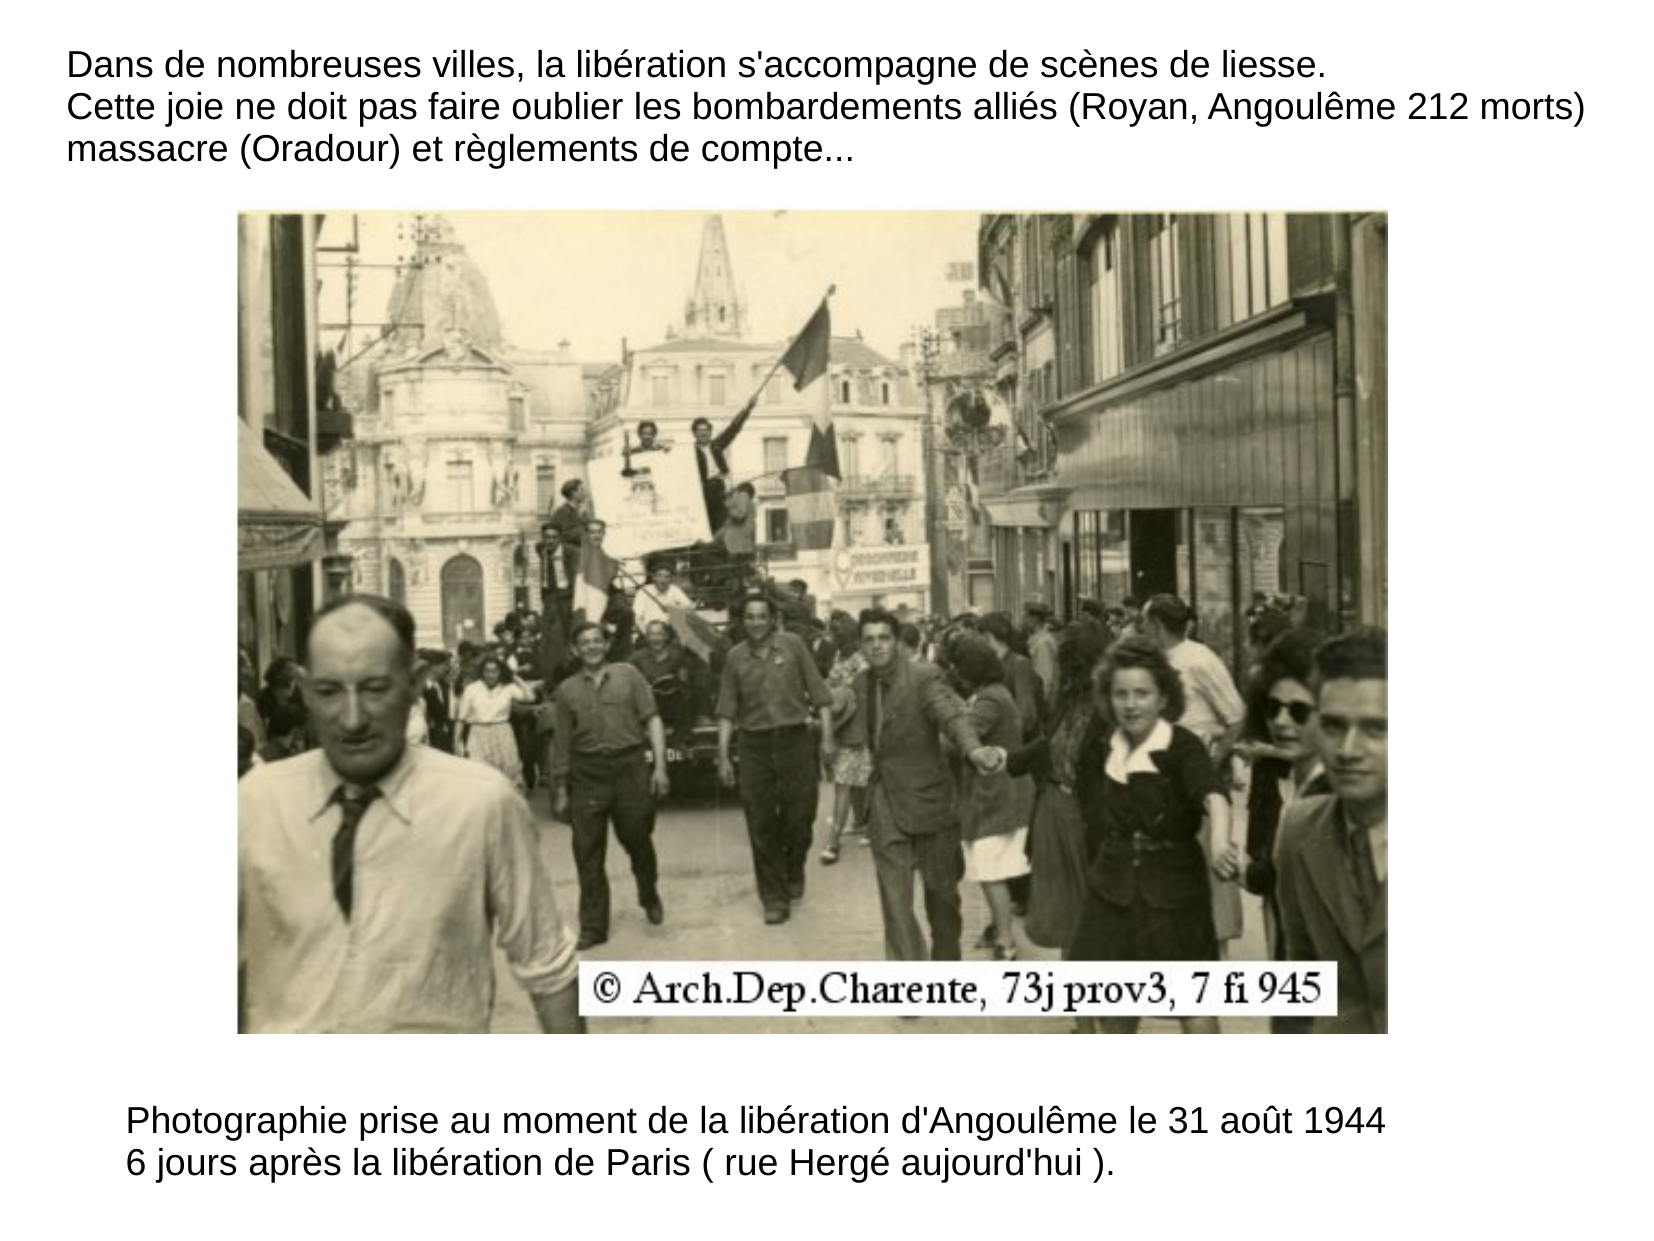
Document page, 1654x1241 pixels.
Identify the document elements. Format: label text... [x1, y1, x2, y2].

picture [236, 206, 1388, 1034]
text_box Photographie prise au moment de la libération d'Angoulême le 31 août 1944 6 jours après la libération de Paris ( rue Hergé aujourd'hui ). [110, 1092, 1506, 1192]
text_box Dans de nombreuses villes, la libération s'accompagne de scènes de liesse. Cette joie ne doit pas faire oublier les bombardements alliés (Royan, Angoulême 212 morts) massacre (Oradour) et règlements de compte... [51, 36, 1654, 178]
